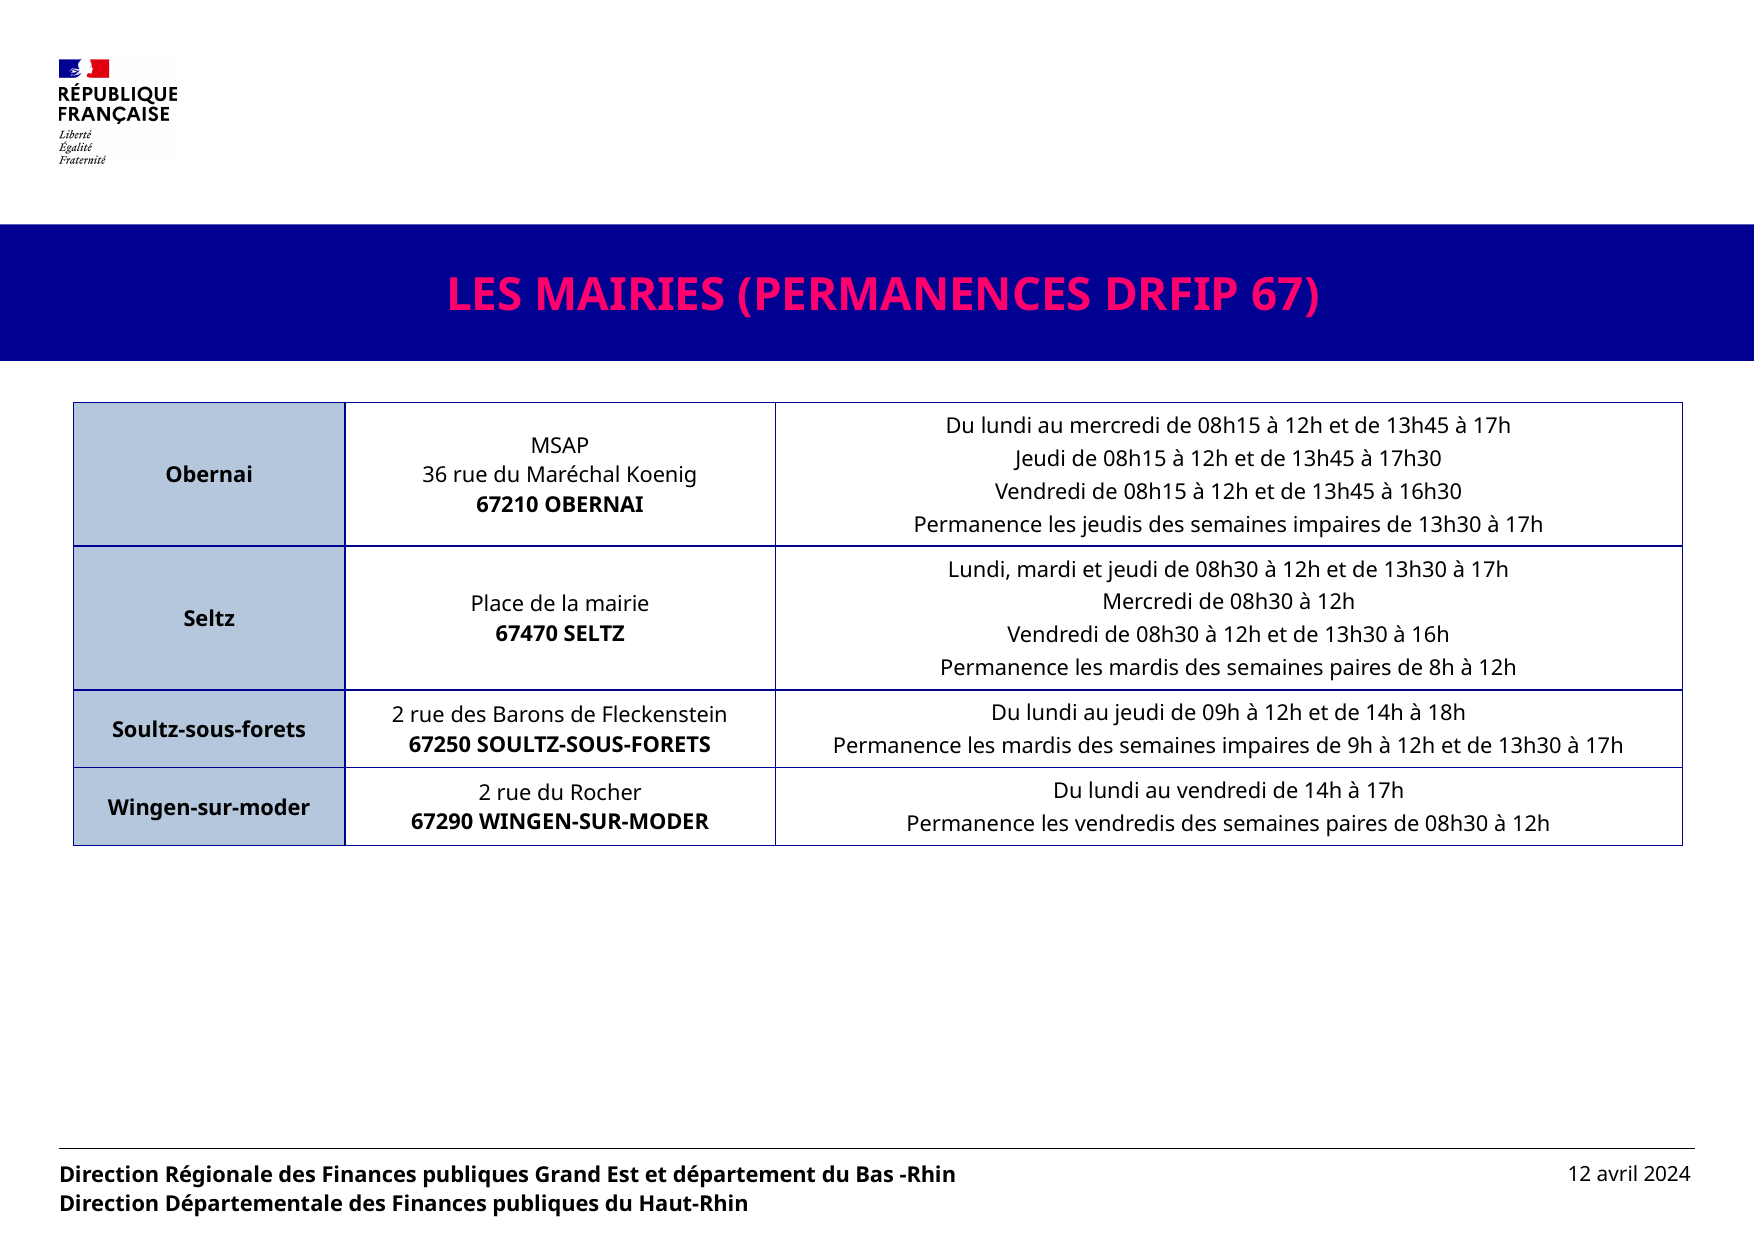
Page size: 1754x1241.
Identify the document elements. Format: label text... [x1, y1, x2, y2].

table_cell Place de la mairie 67470 SELTZ [346, 547, 775, 689]
table_header MSAP 36 rue du Maréchal Koenig 67210 OBERNAI [346, 403, 775, 545]
table_cell Lundi, mardi et jeudi de 08h30 à 12h et de 13h30 à 17h Mercredi de 08h30 à 12h Vendredi de 08h30 à 12h et de 13h30 à 16h Permanence les mardis des semaines paires de 8h à 12h [776, 547, 1682, 689]
table_cell Du lundi au vendredi de 14h à 17h Permanence les vendredis des semaines paires de 08h30 à 12h [776, 768, 1682, 845]
table_cell 2 rue des Barons de Fleckenstein 67250 SOULTZ-SOUS-FORETS [346, 691, 775, 767]
text_box LES MAIRIES (PERMANENCES DRFIP 67) [0, 224, 1754, 361]
picture [59, 59, 178, 164]
table_cell Seltz [74, 547, 344, 689]
table_cell Du lundi au jeudi de 09h à 12h et de 14h à 18h Permanence les mardis des semaines impaires de 9h à 12h et de 13h30 à 17h [776, 691, 1682, 767]
table_cell 2 rue du Rocher 67290 WINGEN-SUR-MODER [346, 768, 775, 845]
table_cell Soultz-sous-forets [74, 691, 344, 767]
table_header Obernai [74, 403, 344, 545]
table_header Du lundi au mercredi de 08h15 à 12h et de 13h45 à 17h Jeudi de 08h15 à 12h et de 13h45 à 17h30 Vendredi de 08h15 à 12h et de 13h45 à 16h30 Permanence les jeudis des semaines impaires de 13h30 à 17h [776, 403, 1682, 545]
table_cell Wingen-sur-moder [74, 768, 344, 845]
